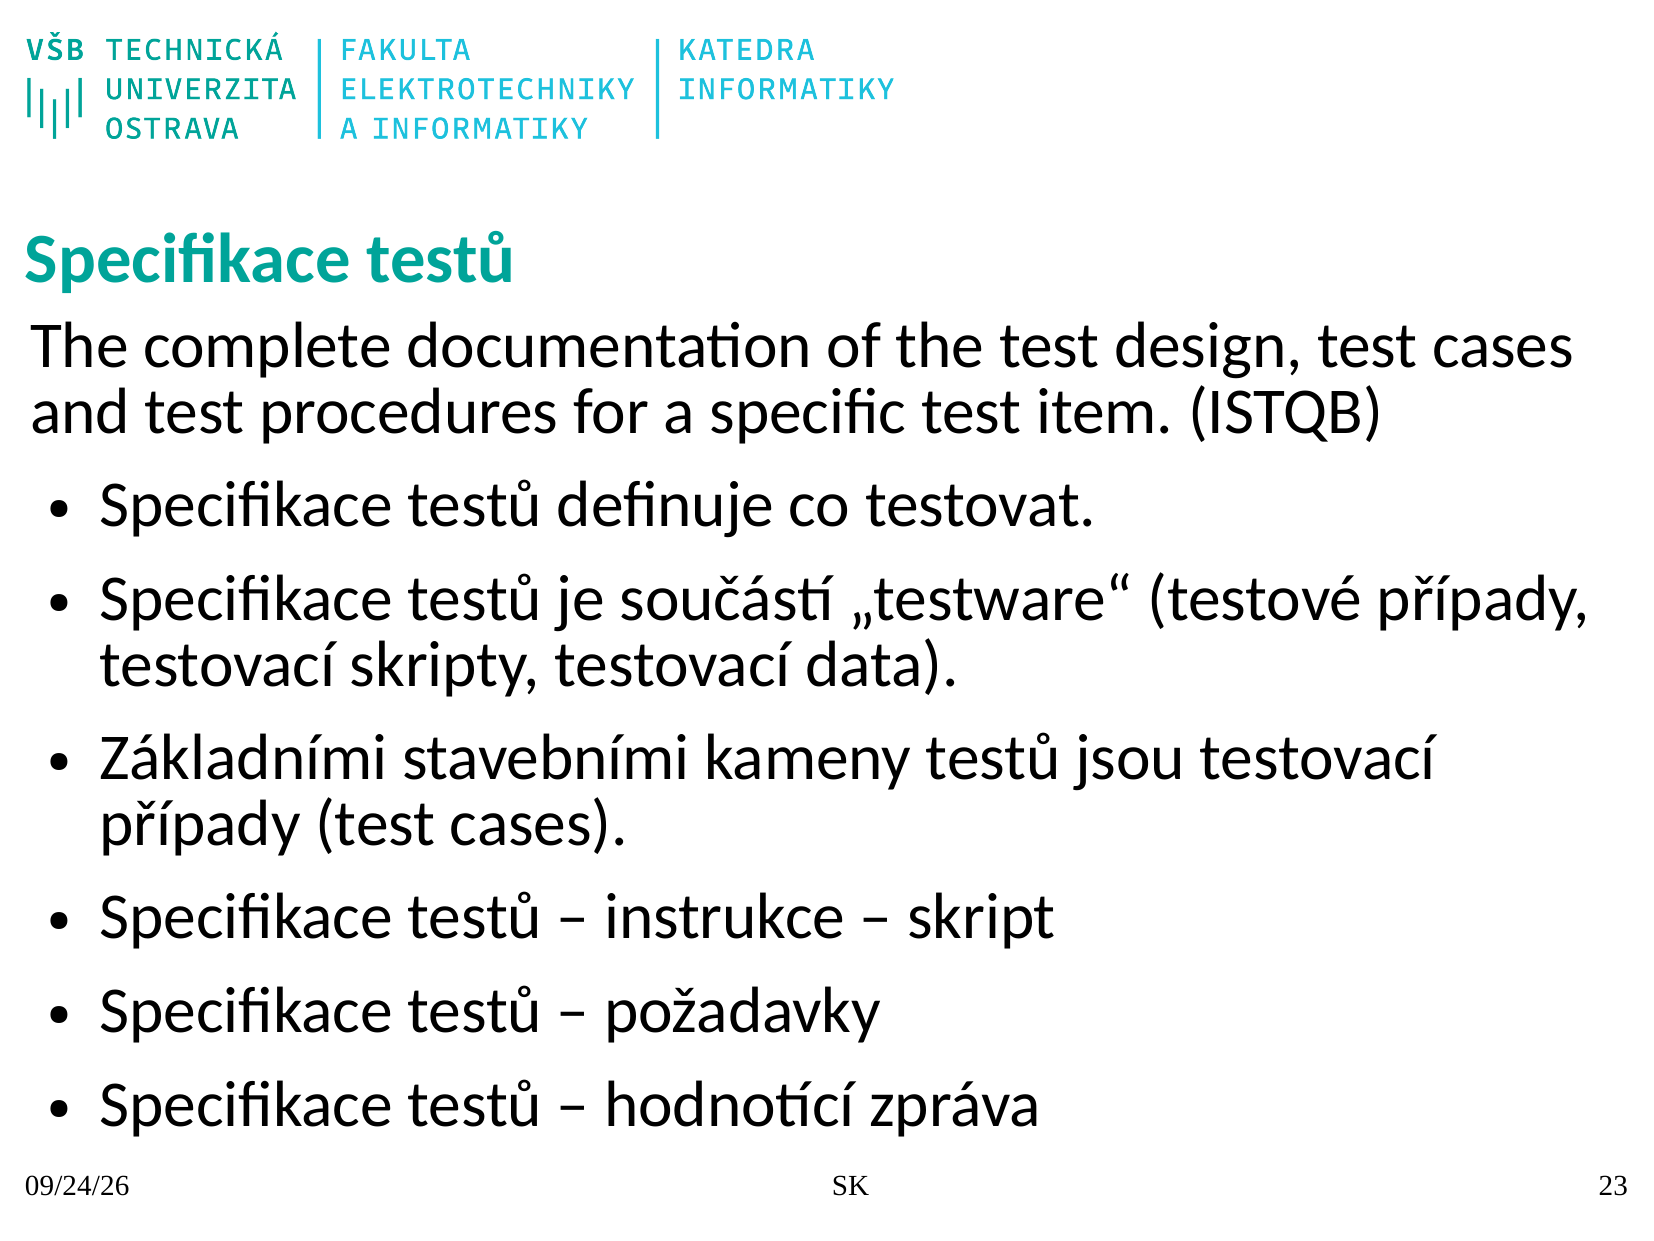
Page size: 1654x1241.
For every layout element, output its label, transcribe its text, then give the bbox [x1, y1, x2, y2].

title Specifikace testů [24, 169, 1629, 300]
list The complete documentation of the test design, test cases and test procedures for a specific test item. (ISTQB) Specifikace testů definuje co testovat. Specifikace testů je součástí „testware“ (testové případy, testovací skripty, testovací data). Základními stavebními kameny testů jsou testovací případy (test cases). Specifikace testů – instrukce – skript Specifikace testů – požadavky Specifikace testů – hodnotící zpráva [30, 318, 1629, 1146]
picture [26, 31, 894, 139]
